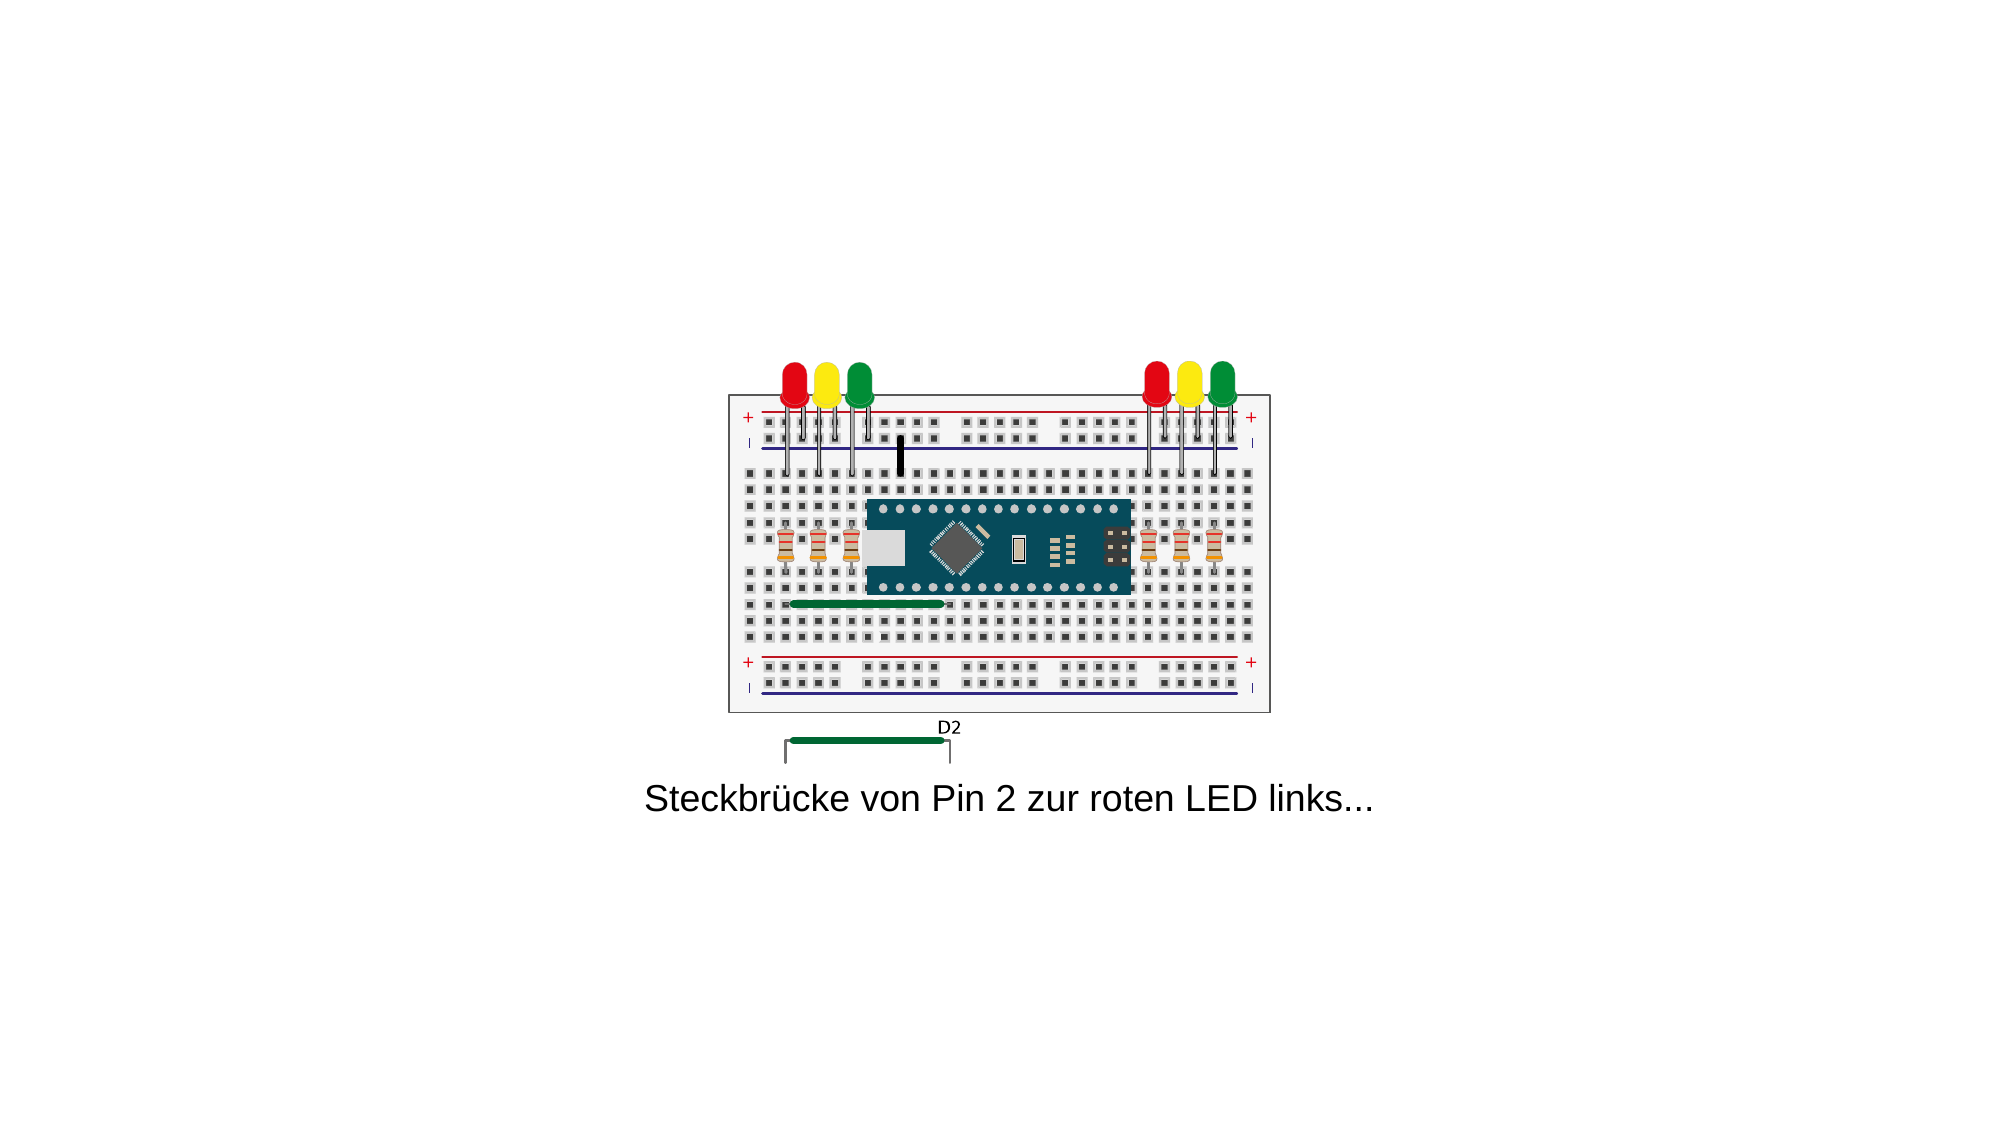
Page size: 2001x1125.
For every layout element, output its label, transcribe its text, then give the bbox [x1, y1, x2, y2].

text_box Steckbrücke von Pin 2 zur roten LED links... [629, 769, 1390, 869]
picture [727, 361, 1273, 764]
